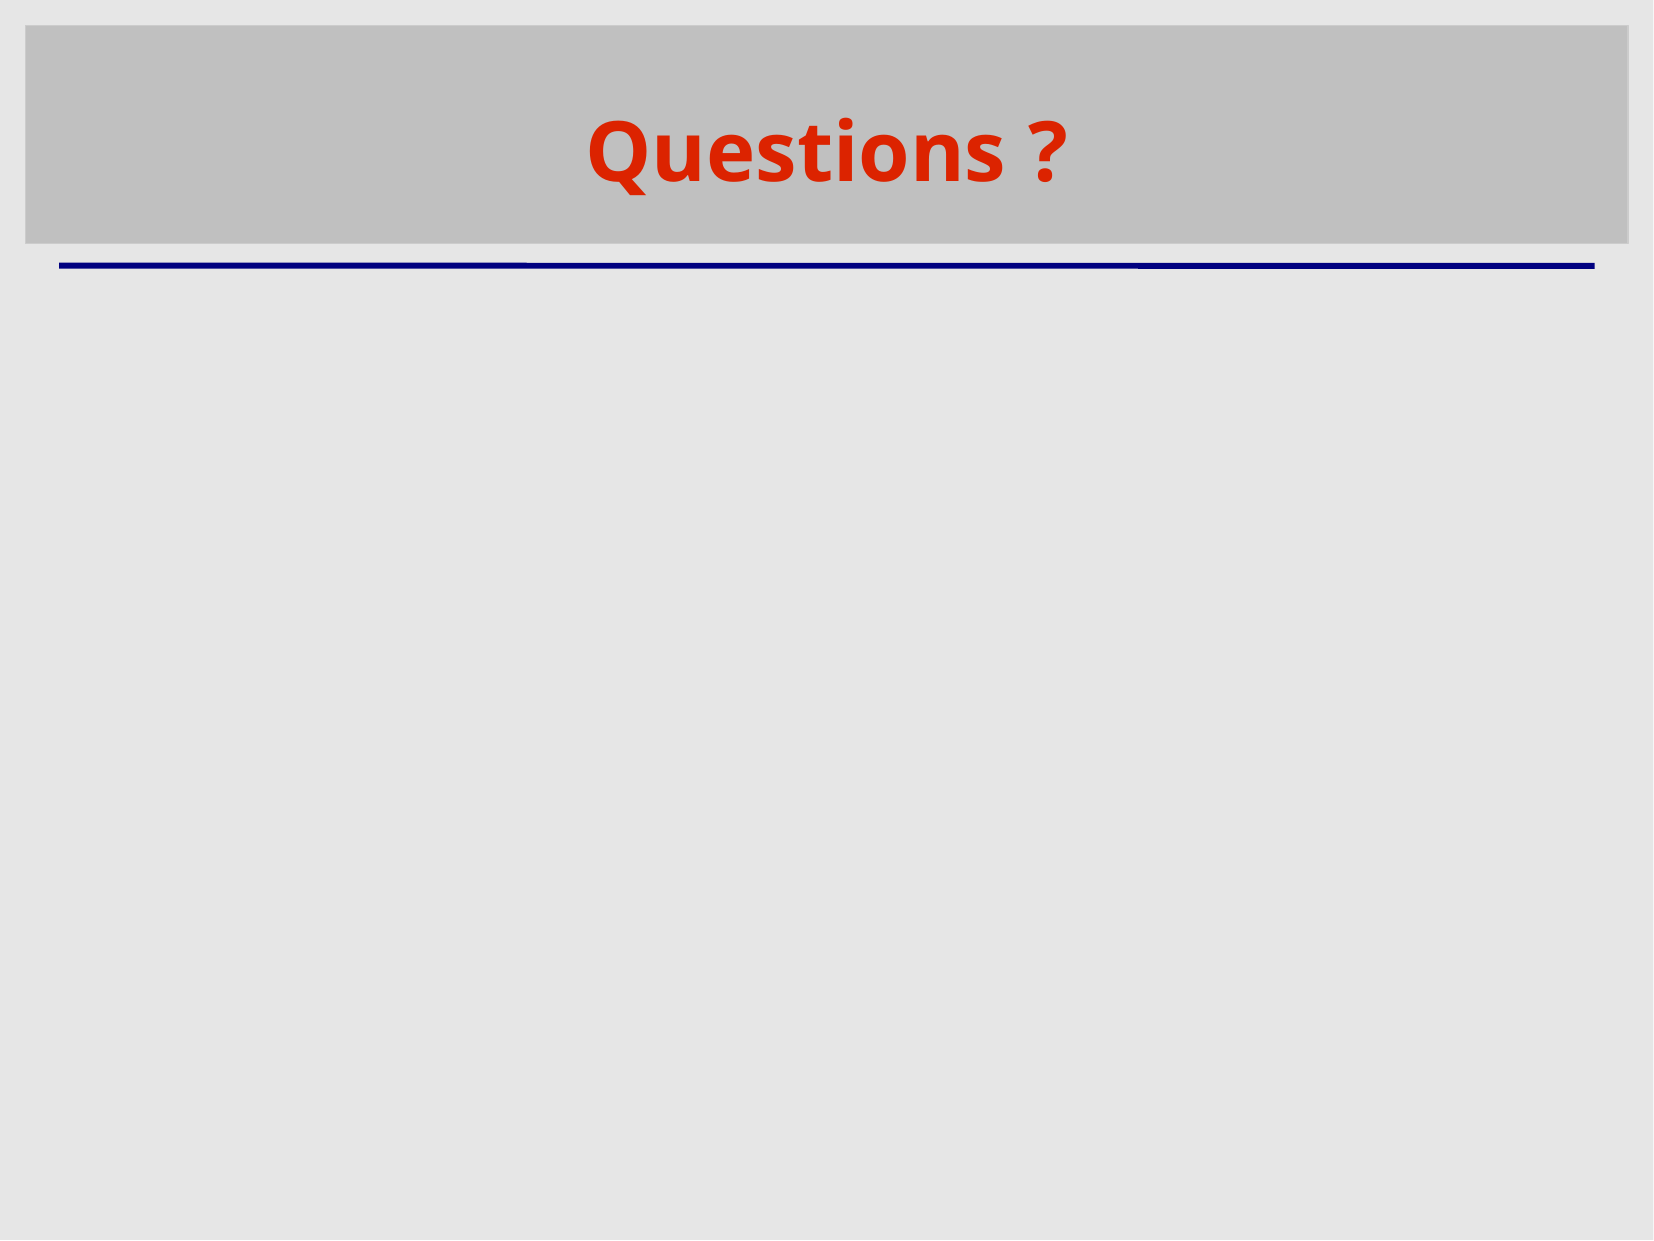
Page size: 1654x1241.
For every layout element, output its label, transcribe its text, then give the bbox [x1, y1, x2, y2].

title Questions ? [121, 53, 1533, 245]
